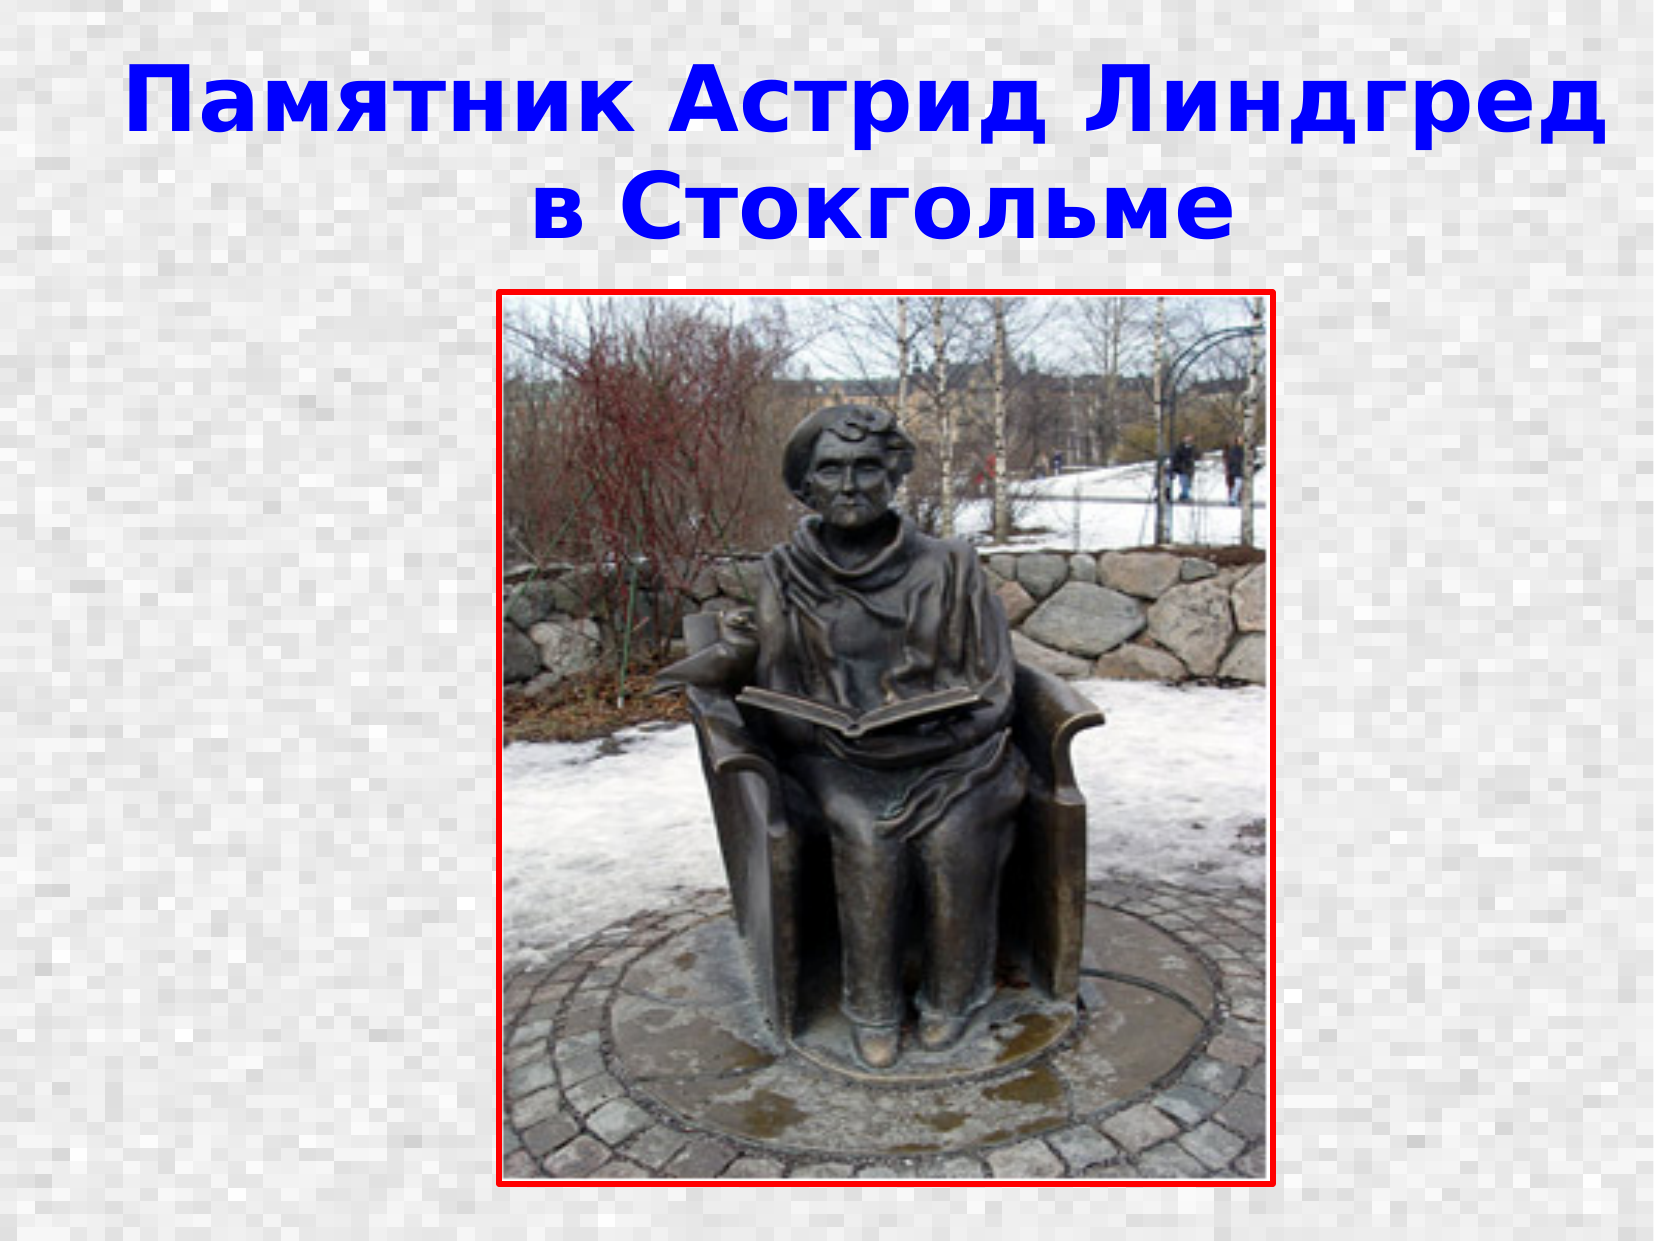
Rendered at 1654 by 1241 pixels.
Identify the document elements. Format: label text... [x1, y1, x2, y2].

title Памятник Астрид Линдгред в Стокгольме [82, 45, 1654, 261]
picture [0, 0, 1654, 1241]
